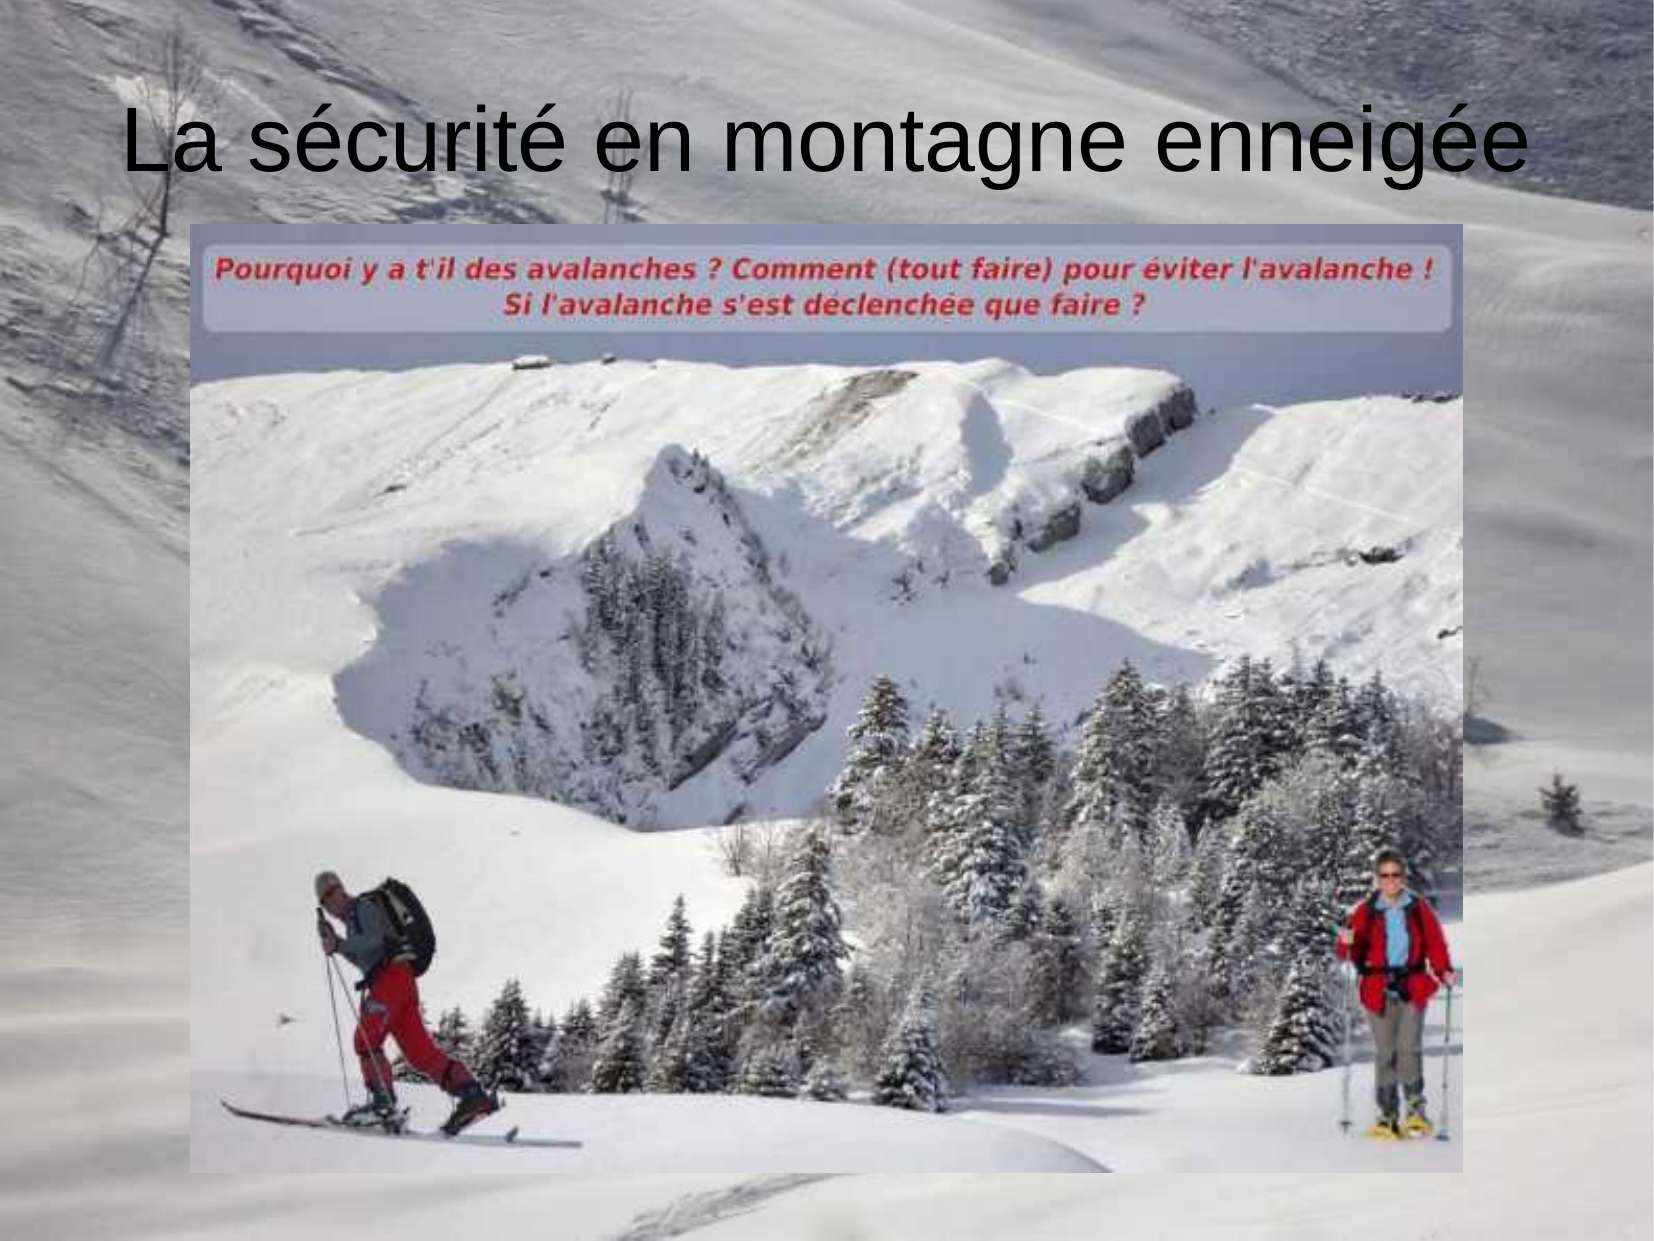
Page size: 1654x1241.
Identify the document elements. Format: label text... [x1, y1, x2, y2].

title La sécurité en montagne enneigée [59, 61, 1595, 219]
picture [0, 0, 1654, 1241]
